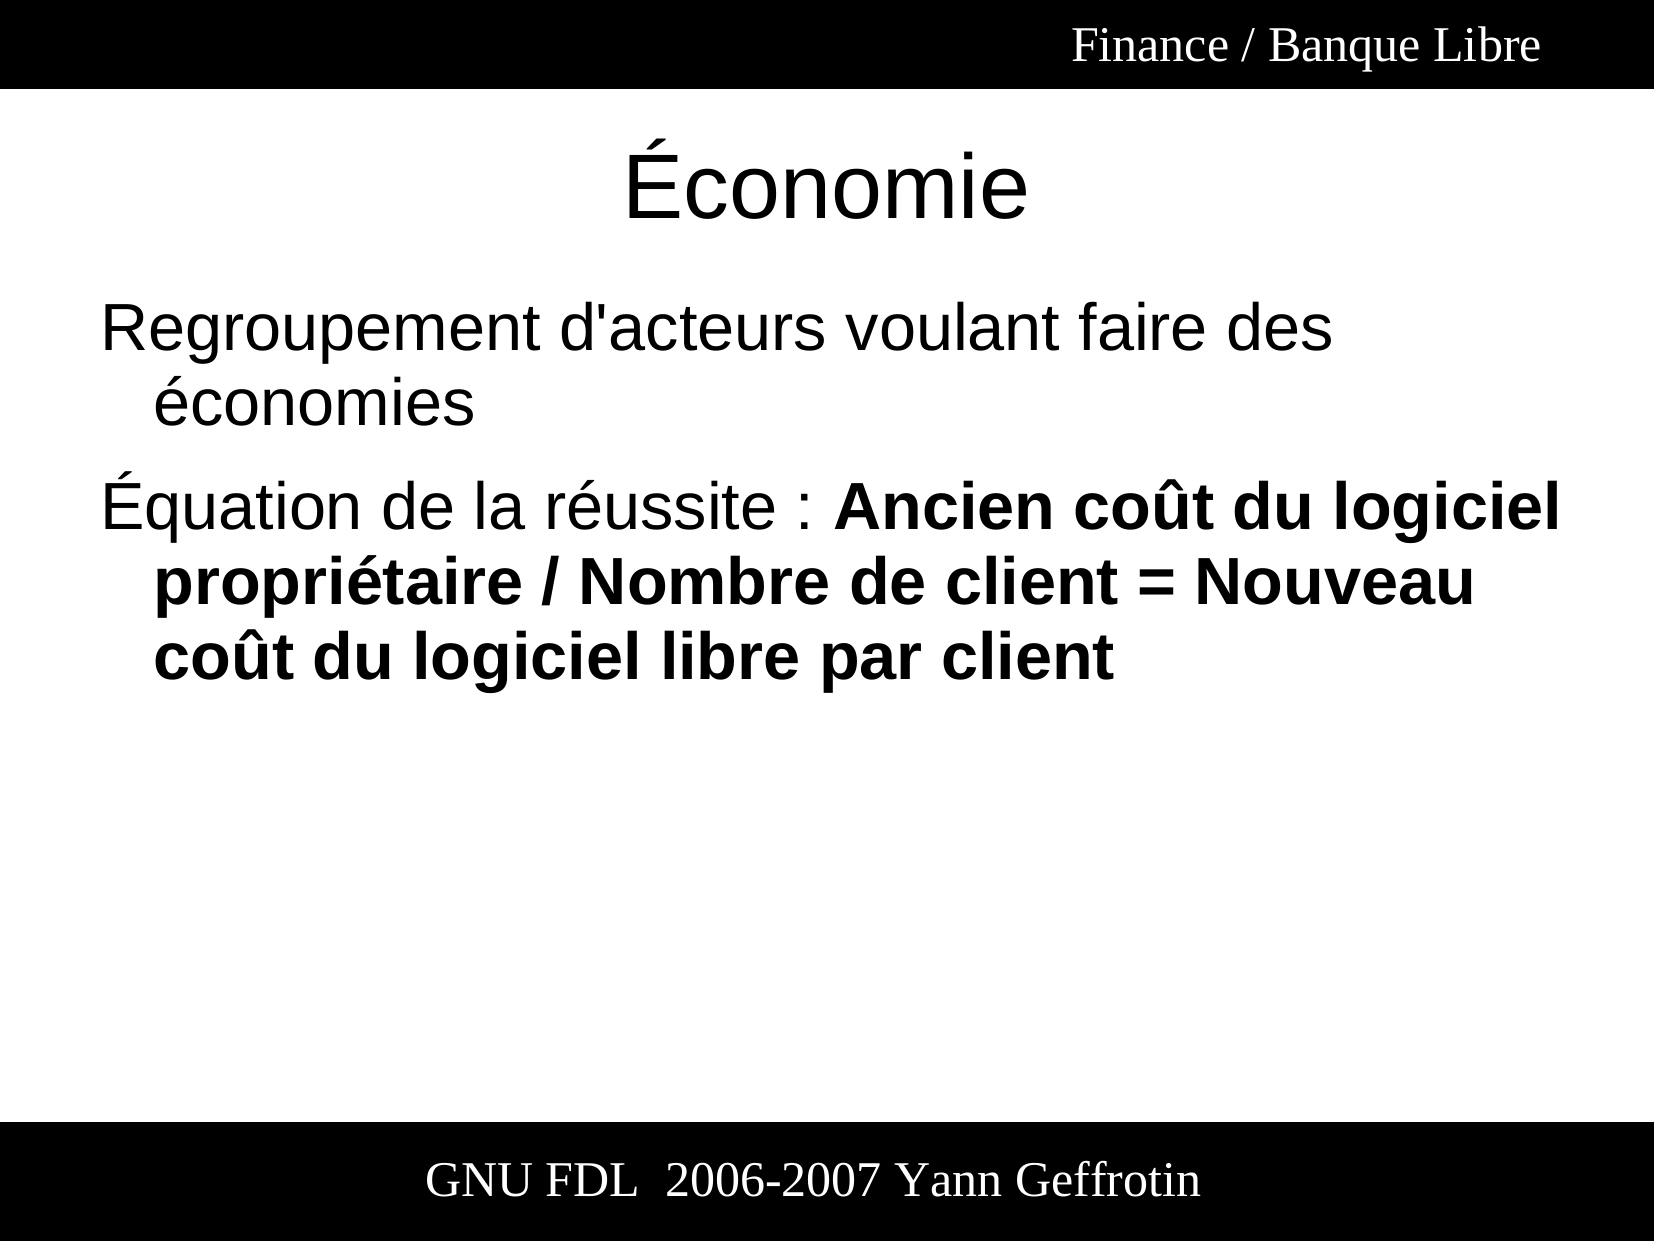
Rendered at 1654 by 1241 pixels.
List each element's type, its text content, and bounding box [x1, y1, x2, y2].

list Regroupement d'acteurs voulant faire des économies Équation de la réussite : Ancien coût du logiciel propriétaire / Nombre de client = Nouveau coût du logiciel libre par client [82, 290, 1571, 1094]
title Économie [82, 125, 1571, 250]
